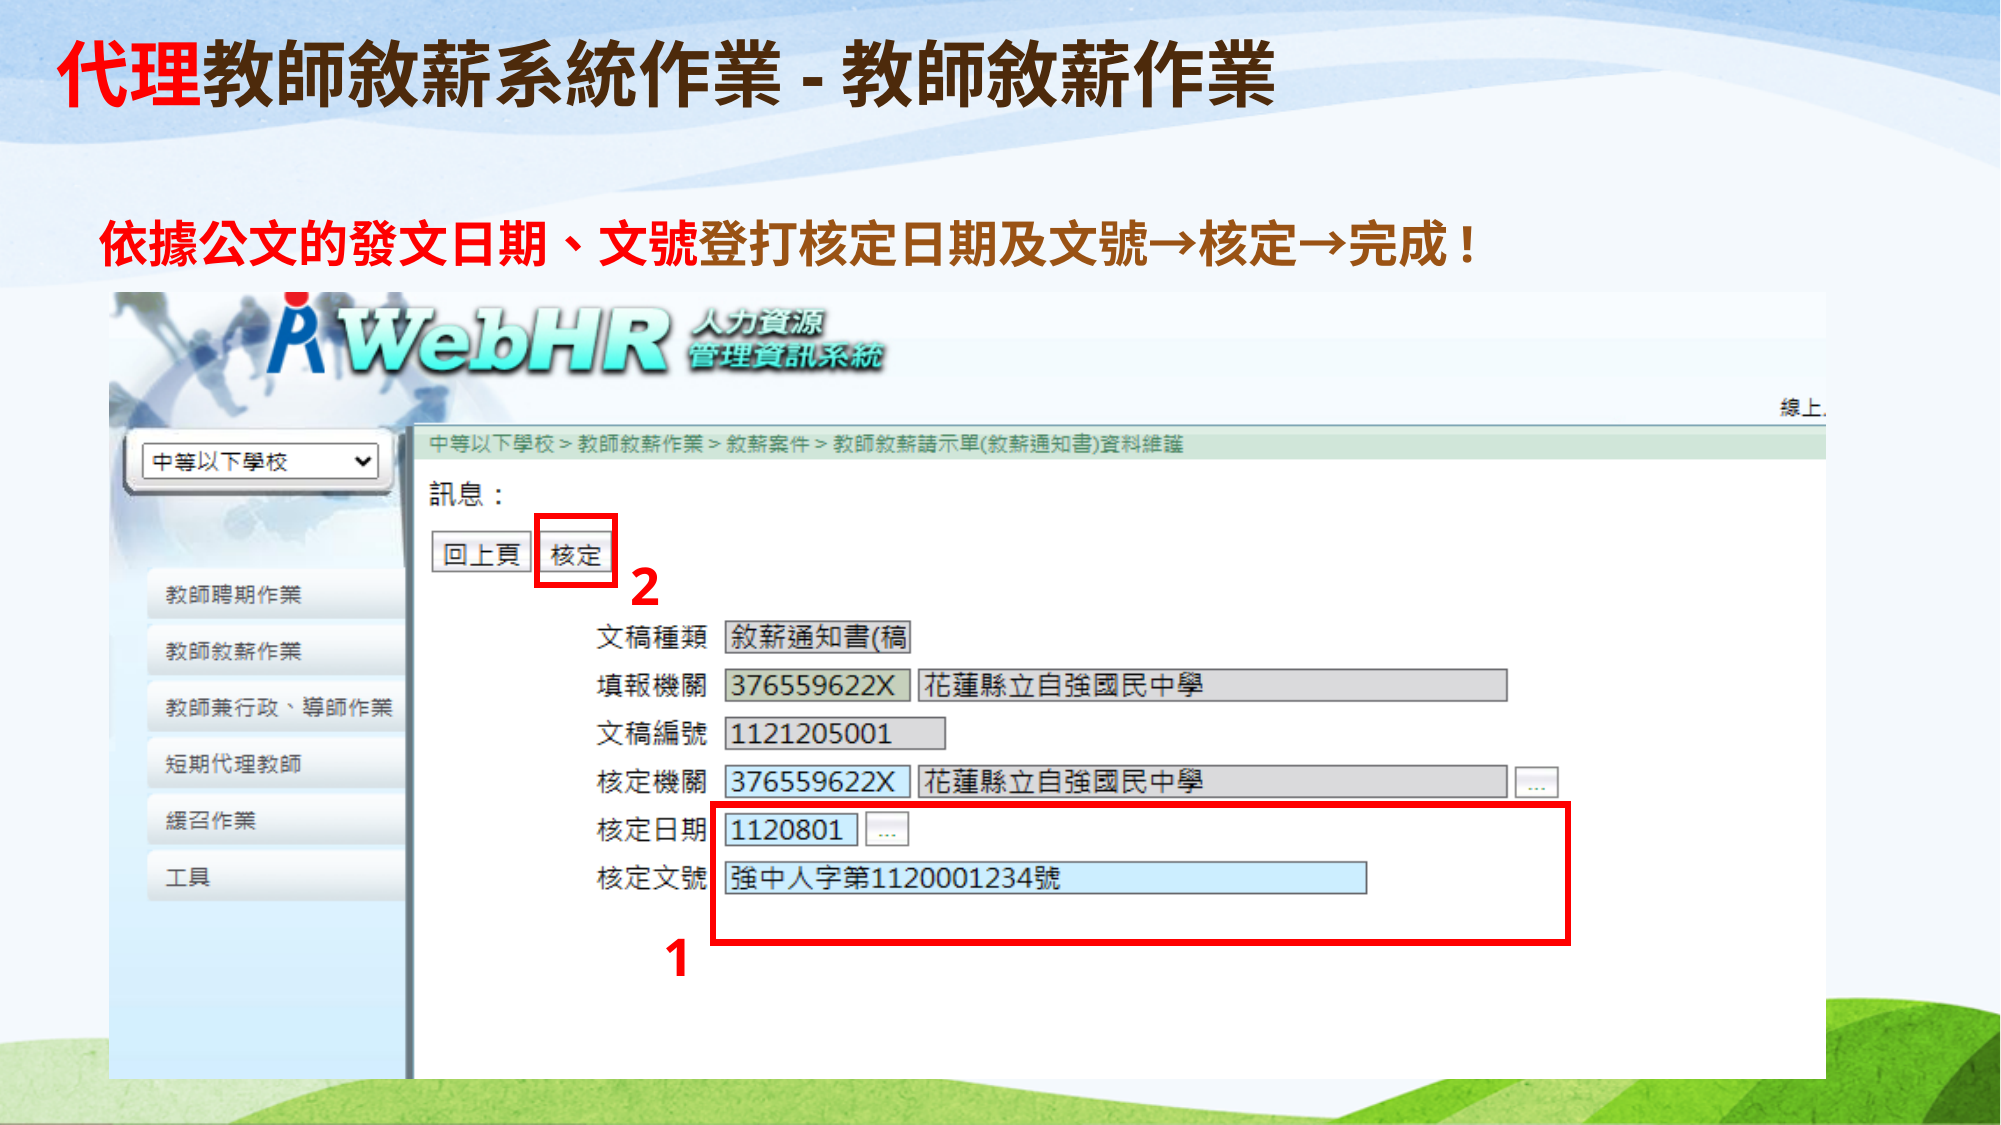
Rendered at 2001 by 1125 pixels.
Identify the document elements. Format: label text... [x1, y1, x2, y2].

title 代理教師敘薪系統作業-教師敘薪作業 [41, 31, 1385, 125]
text_box 2 [615, 546, 697, 624]
text_box 1 [649, 916, 709, 994]
picture [0, 0, 2001, 1125]
text_box 依據公文的發文日期、文號登打核定日期及文號→核定→完成! [83, 182, 1941, 280]
